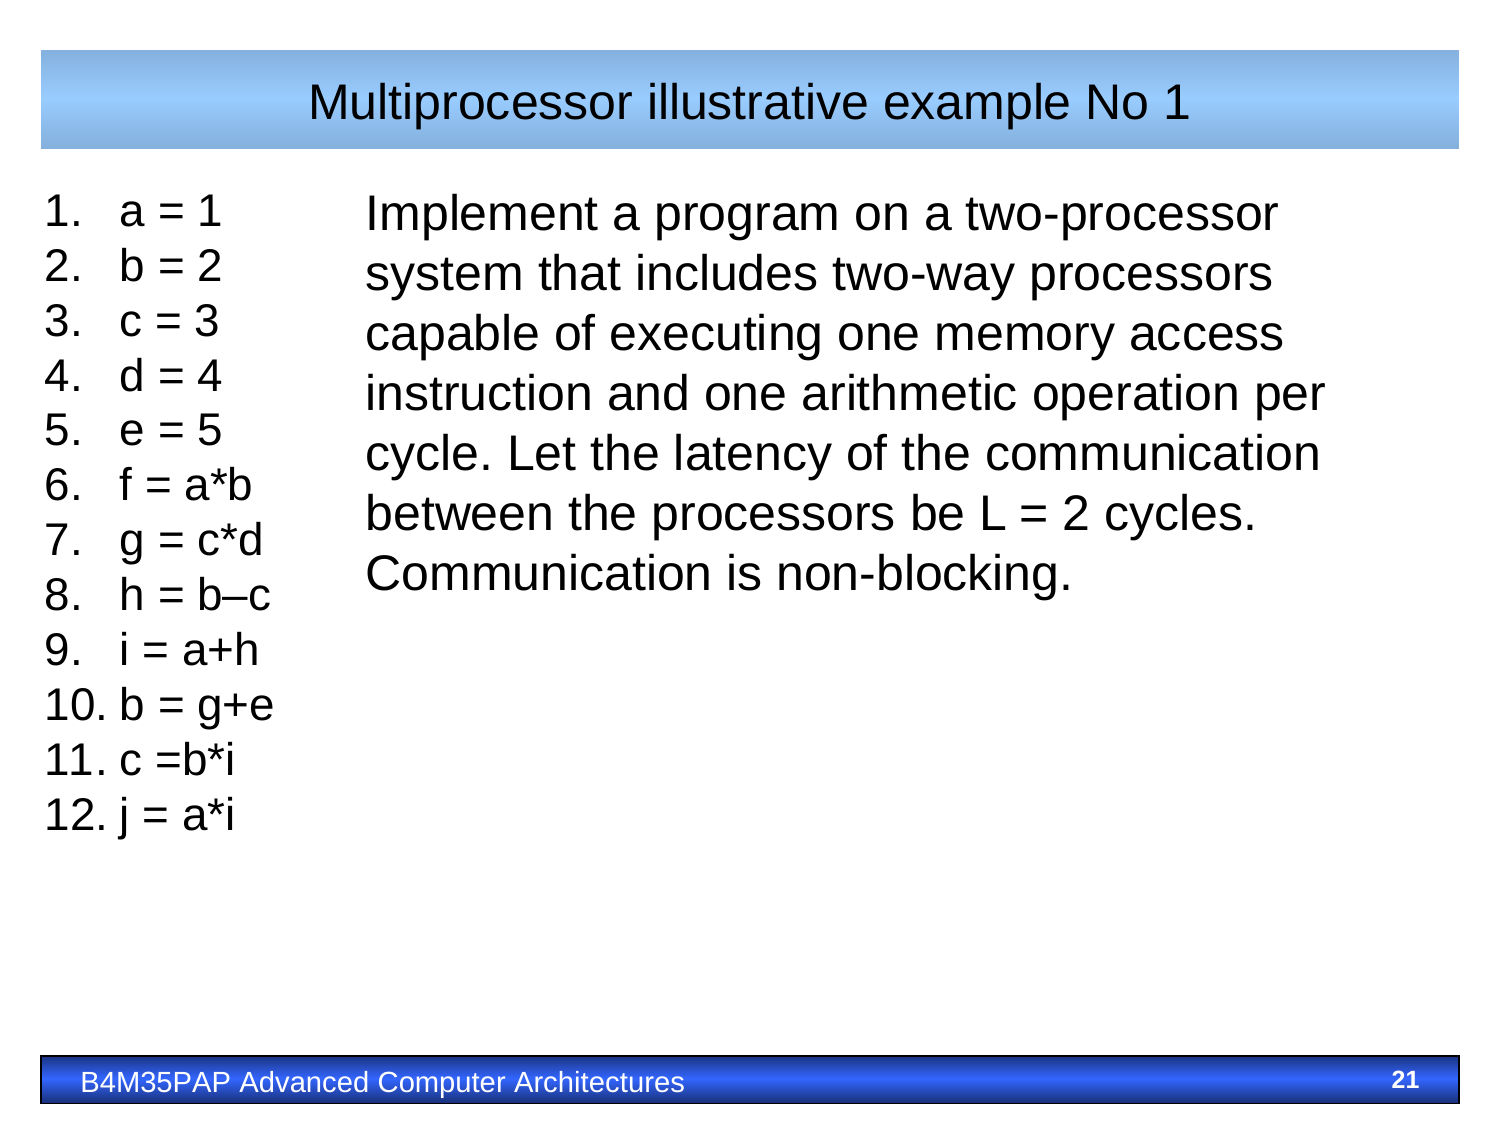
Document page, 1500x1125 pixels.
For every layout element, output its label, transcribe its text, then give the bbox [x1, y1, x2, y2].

title Multiprocessor illustrative example No 1 [41, 50, 1459, 149]
text_box Implement a program on a two-processor system that includes two-way processors capable of executing one memory access instruction and one arithmetic operation per cycle. Let the latency of the communication between the processors be L = 2 cycles. Communication is non-blocking. [350, 172, 1459, 608]
list a = 1 b = 2 c = 3 d = 4 e = 5 f = a*b g = c*d h = b–c i = a+h b = g+e c =b*i j = a*i [29, 172, 1465, 1000]
